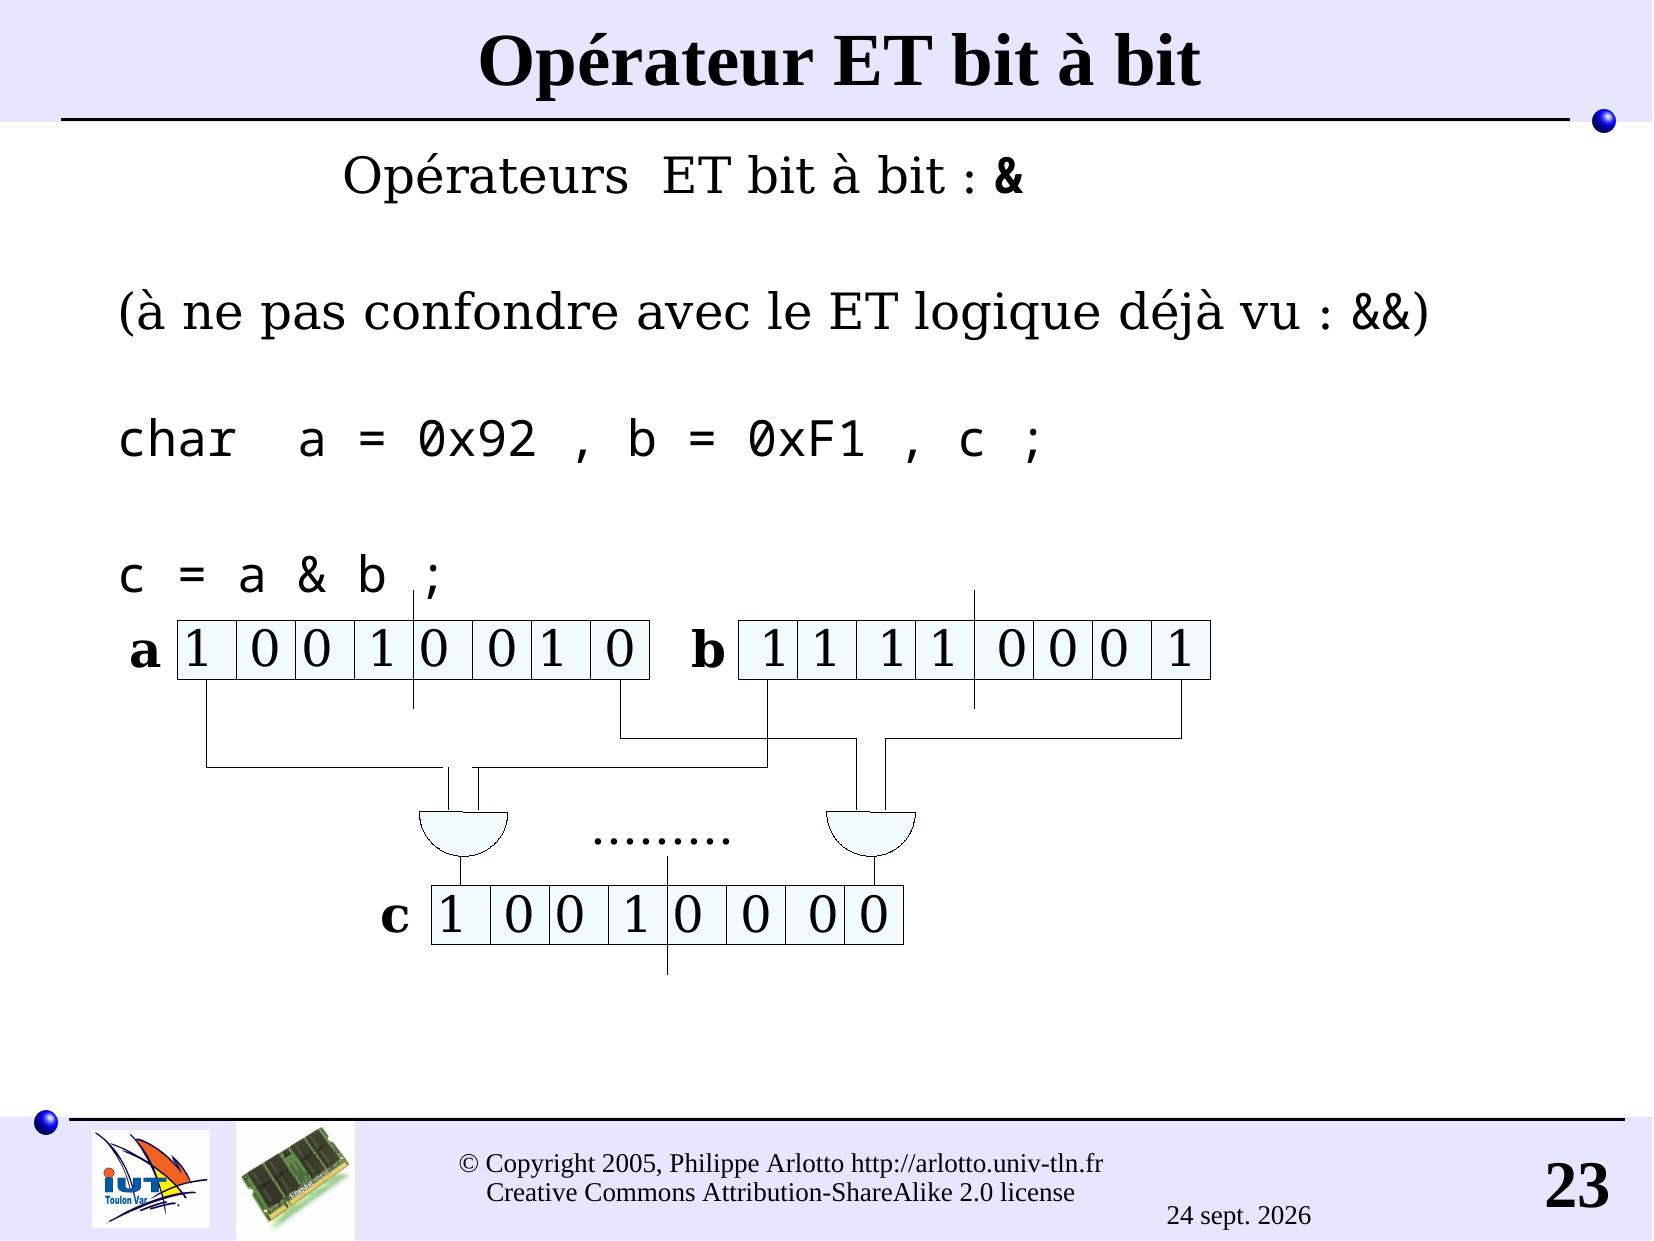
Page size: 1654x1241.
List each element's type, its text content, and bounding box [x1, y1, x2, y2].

text_box 1 [1151, 620, 1211, 680]
text_box 1 [177, 620, 236, 680]
text_box b [690, 620, 727, 680]
text_box 0 [490, 885, 549, 945]
text_box 0 [590, 620, 650, 680]
text_box 0 [414, 620, 472, 680]
text_box 1 [856, 620, 915, 680]
text_box 0 [549, 885, 608, 945]
text_box 0 [785, 885, 844, 945]
text_box ......... [590, 798, 735, 857]
text_box 0 [974, 620, 1033, 680]
text_box a [129, 620, 163, 679]
text_box 0 [1092, 620, 1151, 680]
text_box 0 [295, 620, 354, 680]
text_box 1 [354, 620, 413, 680]
text_box 0 [844, 885, 904, 945]
text_box 1 [915, 620, 974, 680]
text_box 0 [472, 620, 531, 680]
text_box Opérateurs ET bit à bit : & (à ne pas confondre avec le ET logique déjà vu : &&) char a = 0x92 , b = 0xF1 , c ; c = a & b ; [117, 139, 1431, 555]
text_box 1 [431, 885, 490, 945]
text_box 0 [726, 885, 785, 945]
text_box [826, 811, 916, 857]
text_box 1 [797, 620, 856, 680]
text_box 1 [738, 620, 797, 680]
text_box c [380, 885, 414, 946]
title Opérateur ET bit à bit [95, 11, 1585, 110]
picture [236, 1121, 355, 1241]
text_box 1 [608, 885, 667, 945]
text_box [419, 811, 508, 857]
text_box 1 [531, 620, 590, 680]
text_box 0 [1033, 620, 1092, 680]
text_box 0 [236, 620, 295, 680]
text_box 0 [667, 885, 726, 945]
